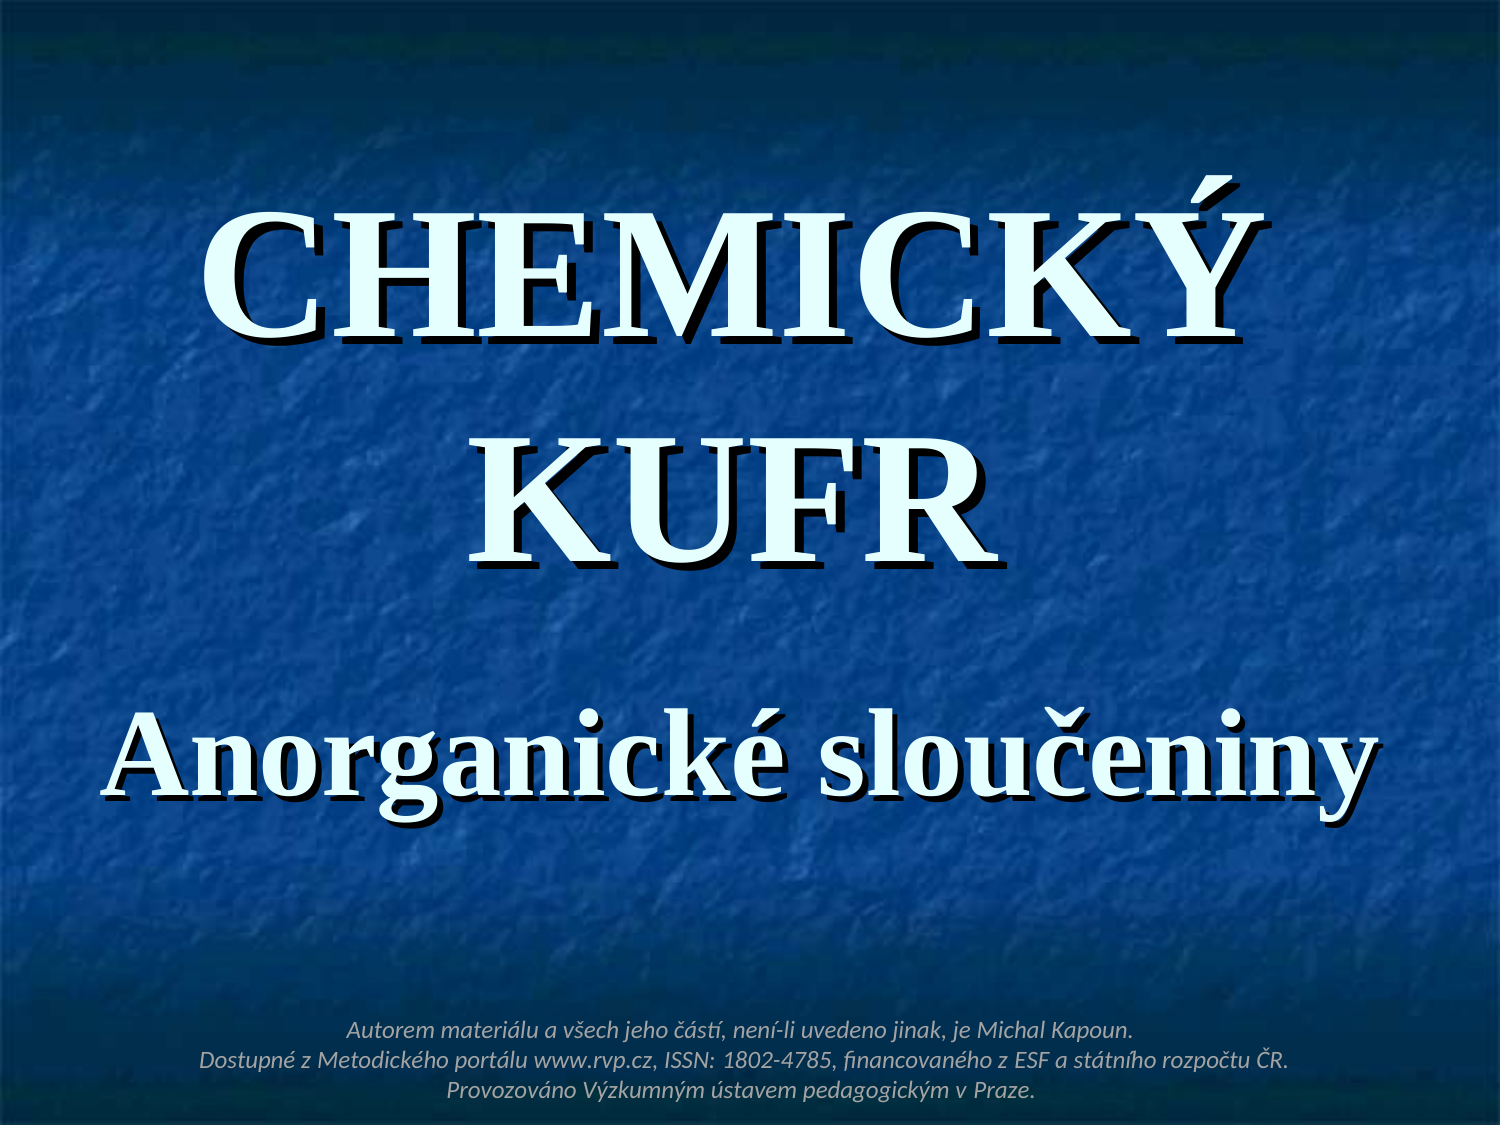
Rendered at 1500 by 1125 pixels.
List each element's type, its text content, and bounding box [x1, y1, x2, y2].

text_box Autorem materiálu a všech jeho částí, není-li uvedeno jinak, je Michal Kapoun. Dostupné z Metodického portálu www.rvp.cz, ISSN: 1802-4785, financovaného z ESF a státního rozpočtu ČR. Provozováno Výzkumným ústavem pedagogickým v Praze. [147, 1011, 1341, 1106]
text_box Anorganické sloučeniny [64, 621, 1415, 870]
title CHEMICKÝ KUFR [41, 125, 1424, 622]
picture [0, 0, 1500, 1125]
